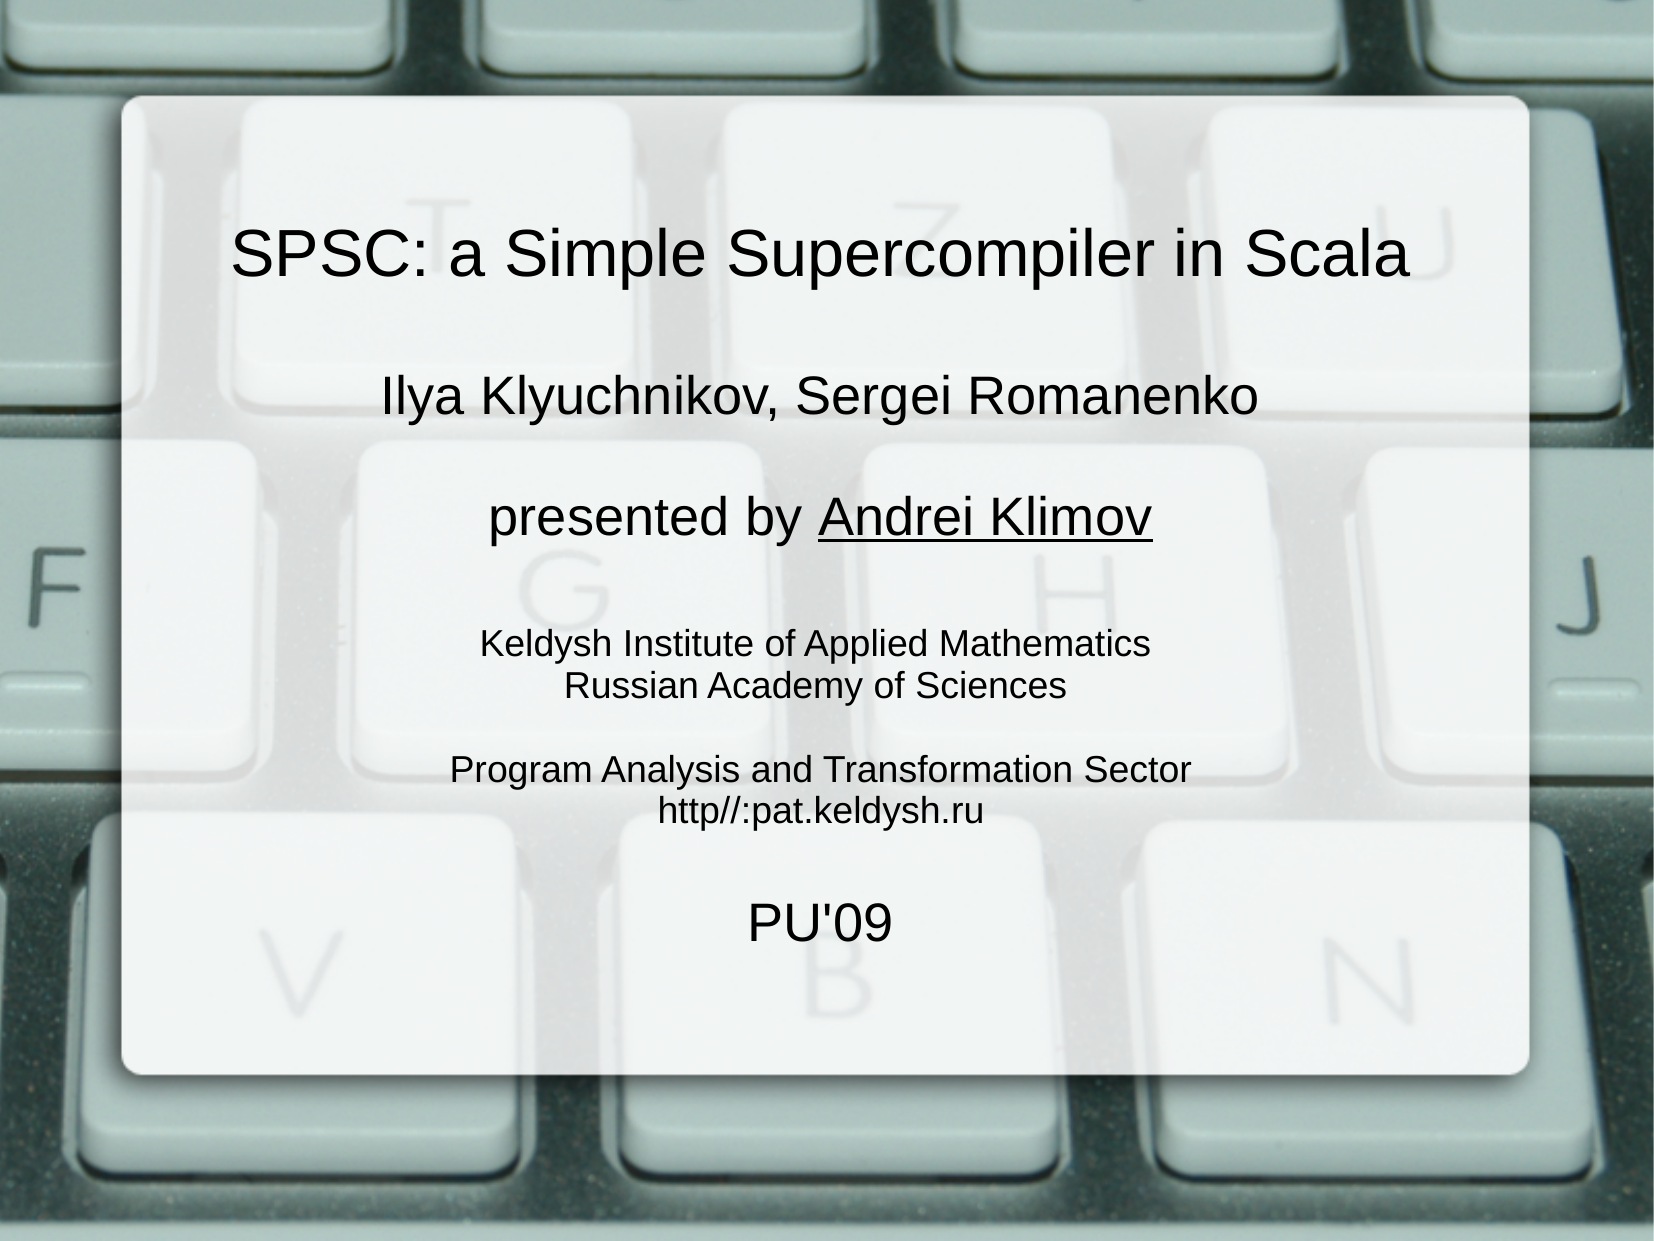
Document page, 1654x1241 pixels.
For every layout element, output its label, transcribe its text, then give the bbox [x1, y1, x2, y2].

picture [0, 0, 1654, 1241]
subtitle SPSC: a Simple Supercompiler in Scala Ilya Klyuchnikov, Sergei Romanenko presented by Andrei Klimov Keldysh Institute of Applied Mathematics Russian Academy of Sciences Program Analysis and Transformation Sector http//:pat.keldysh.ru PU'09 [135, 125, 1506, 1045]
